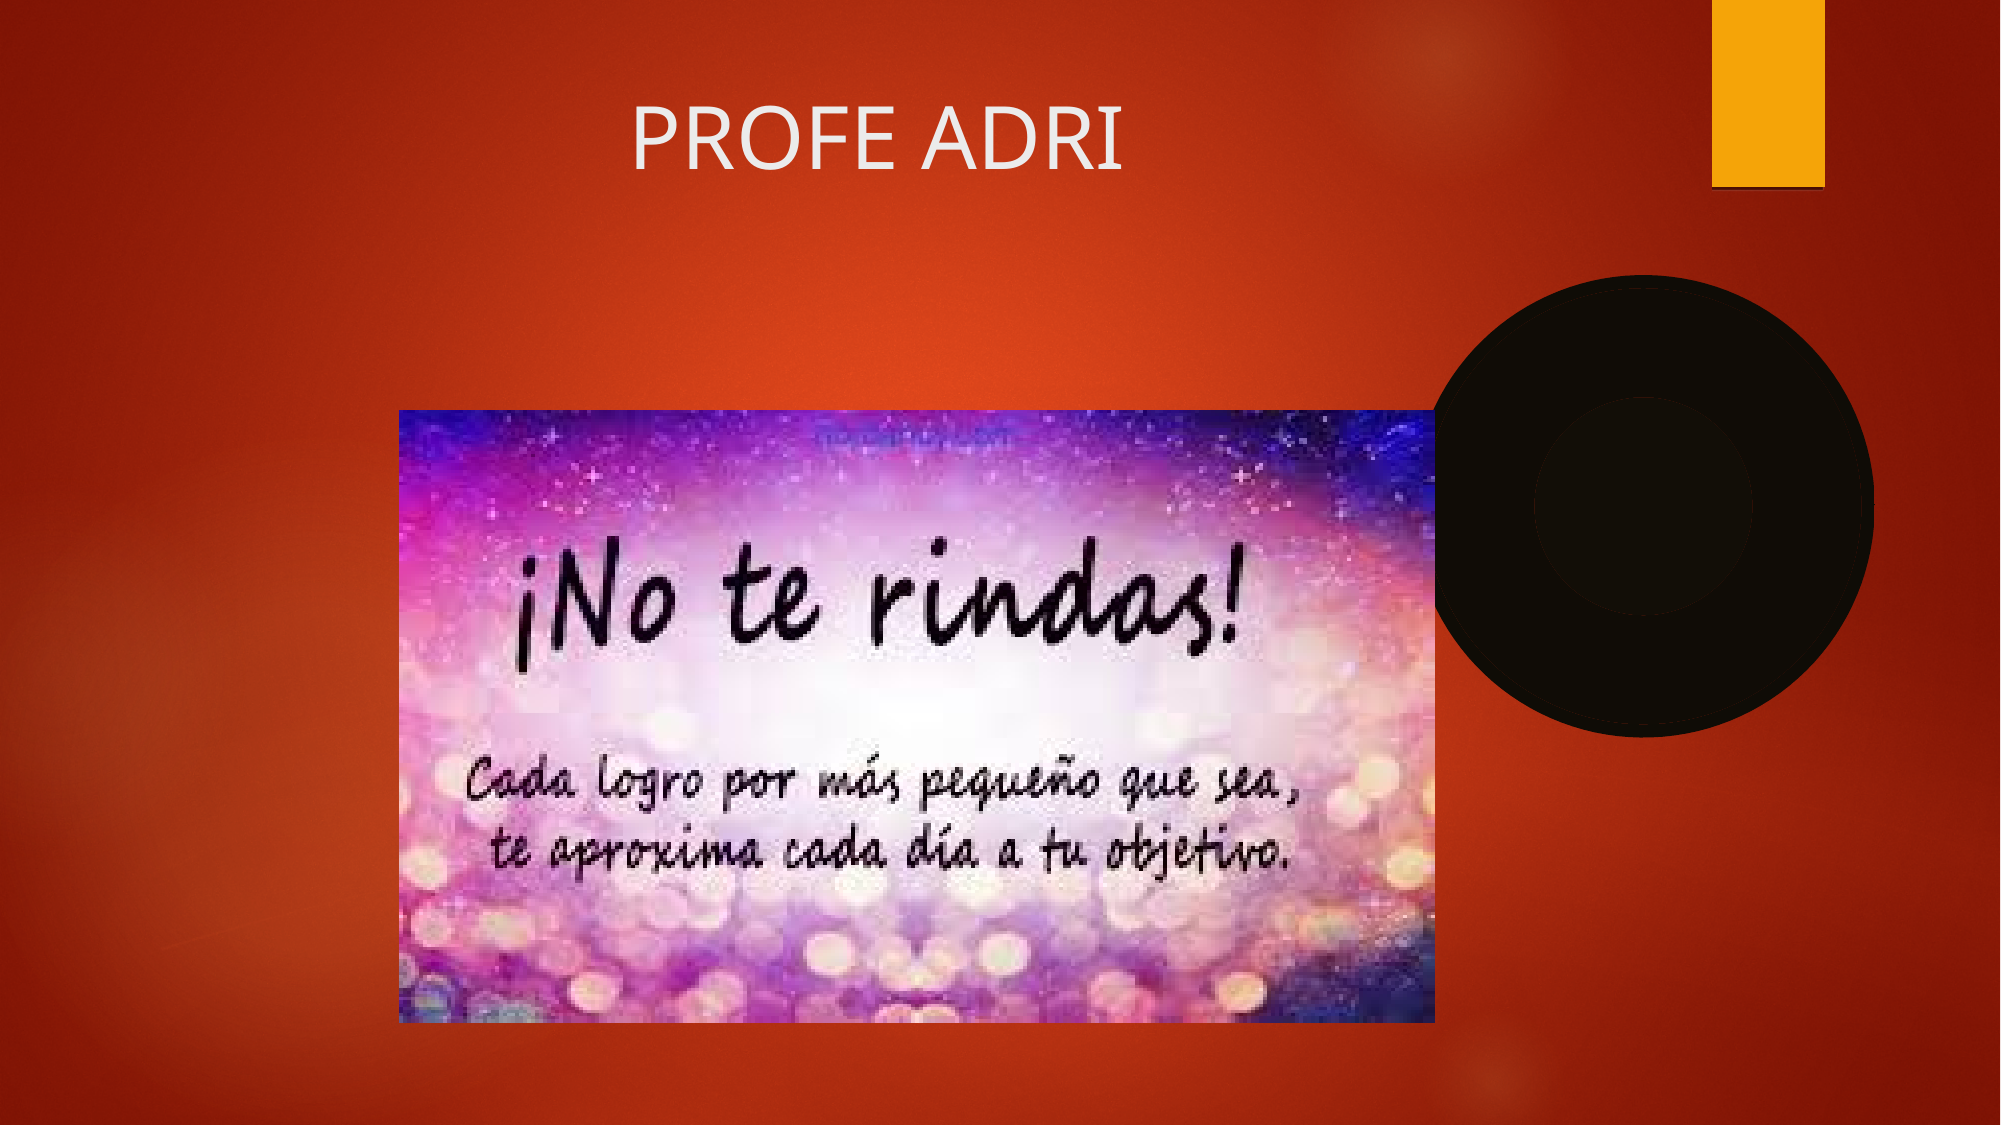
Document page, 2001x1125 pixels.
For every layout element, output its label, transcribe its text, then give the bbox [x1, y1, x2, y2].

title PROFE ADRI [106, 74, 1649, 305]
picture [399, 410, 1435, 1023]
